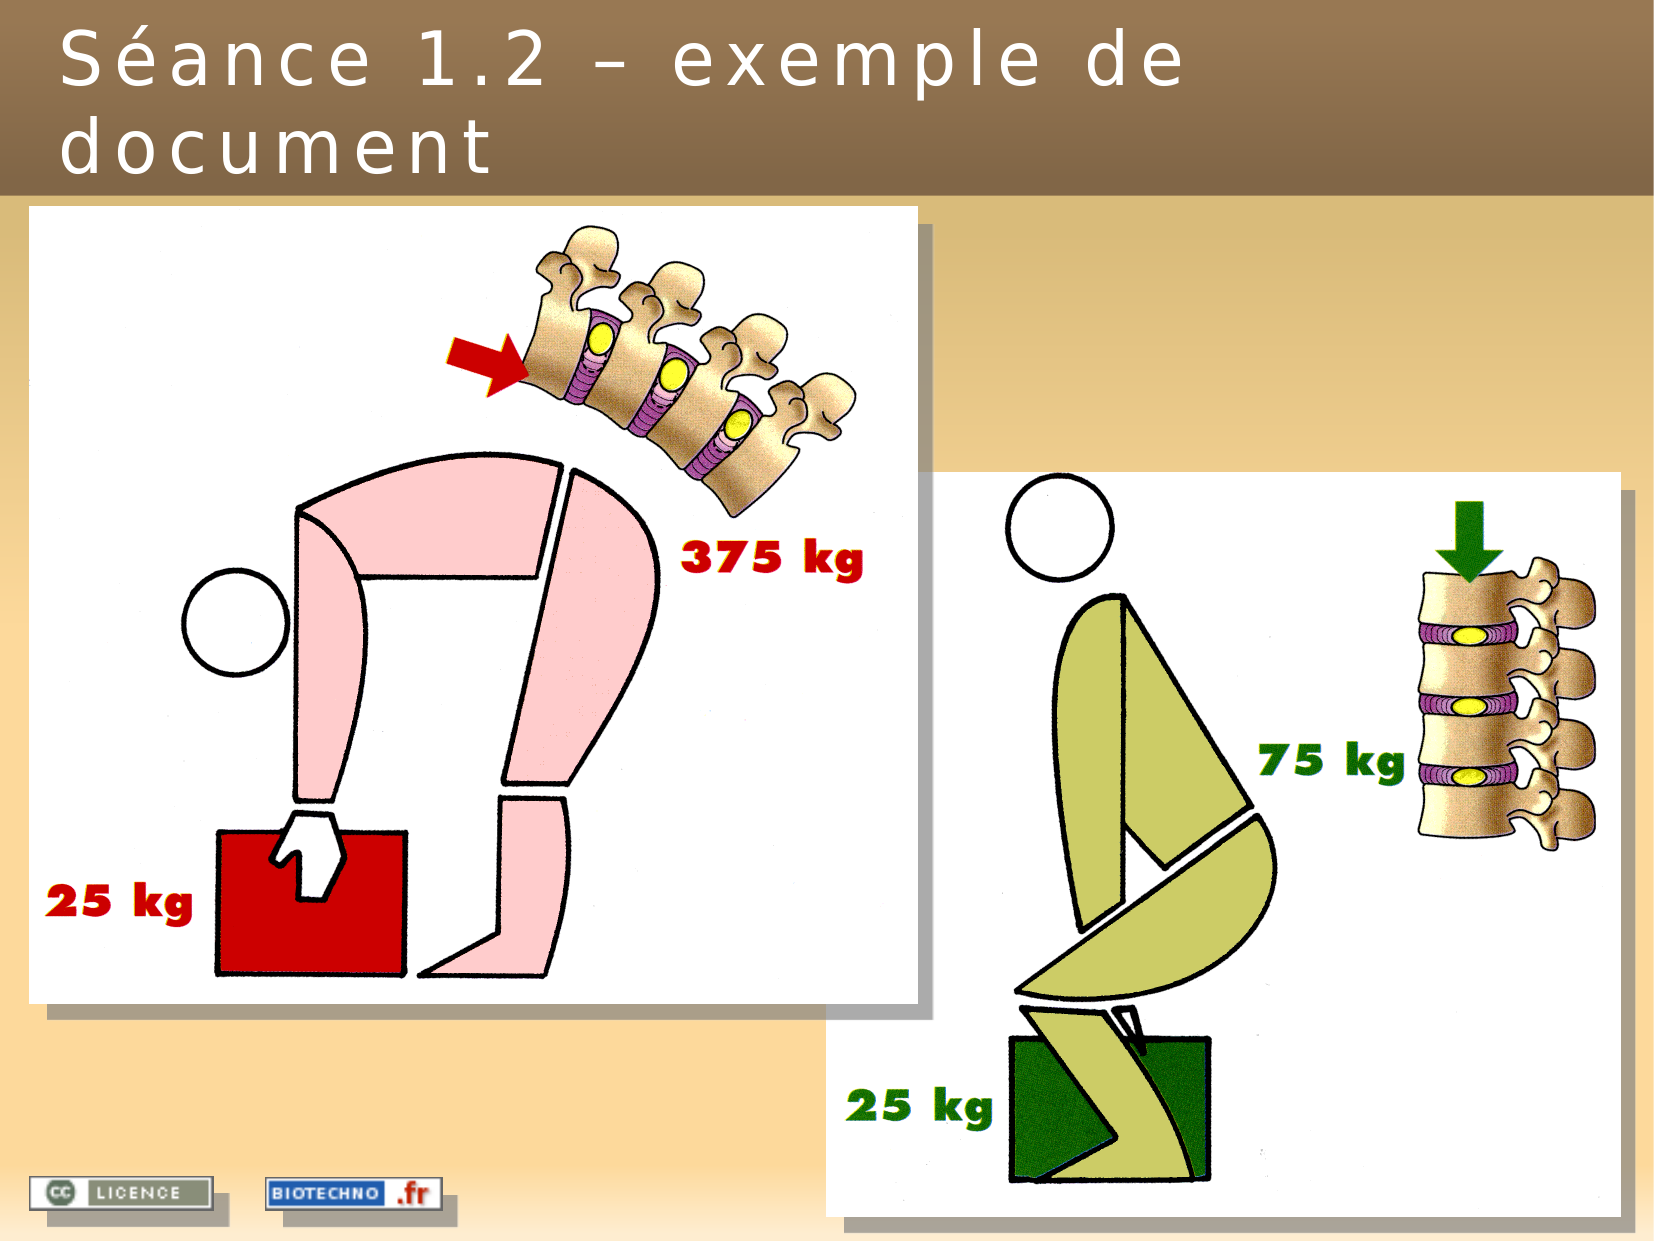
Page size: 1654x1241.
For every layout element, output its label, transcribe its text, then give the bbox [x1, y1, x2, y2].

title Séance 1.2 – exemple de document [59, 16, 1595, 191]
picture [0, 0, 1654, 1241]
